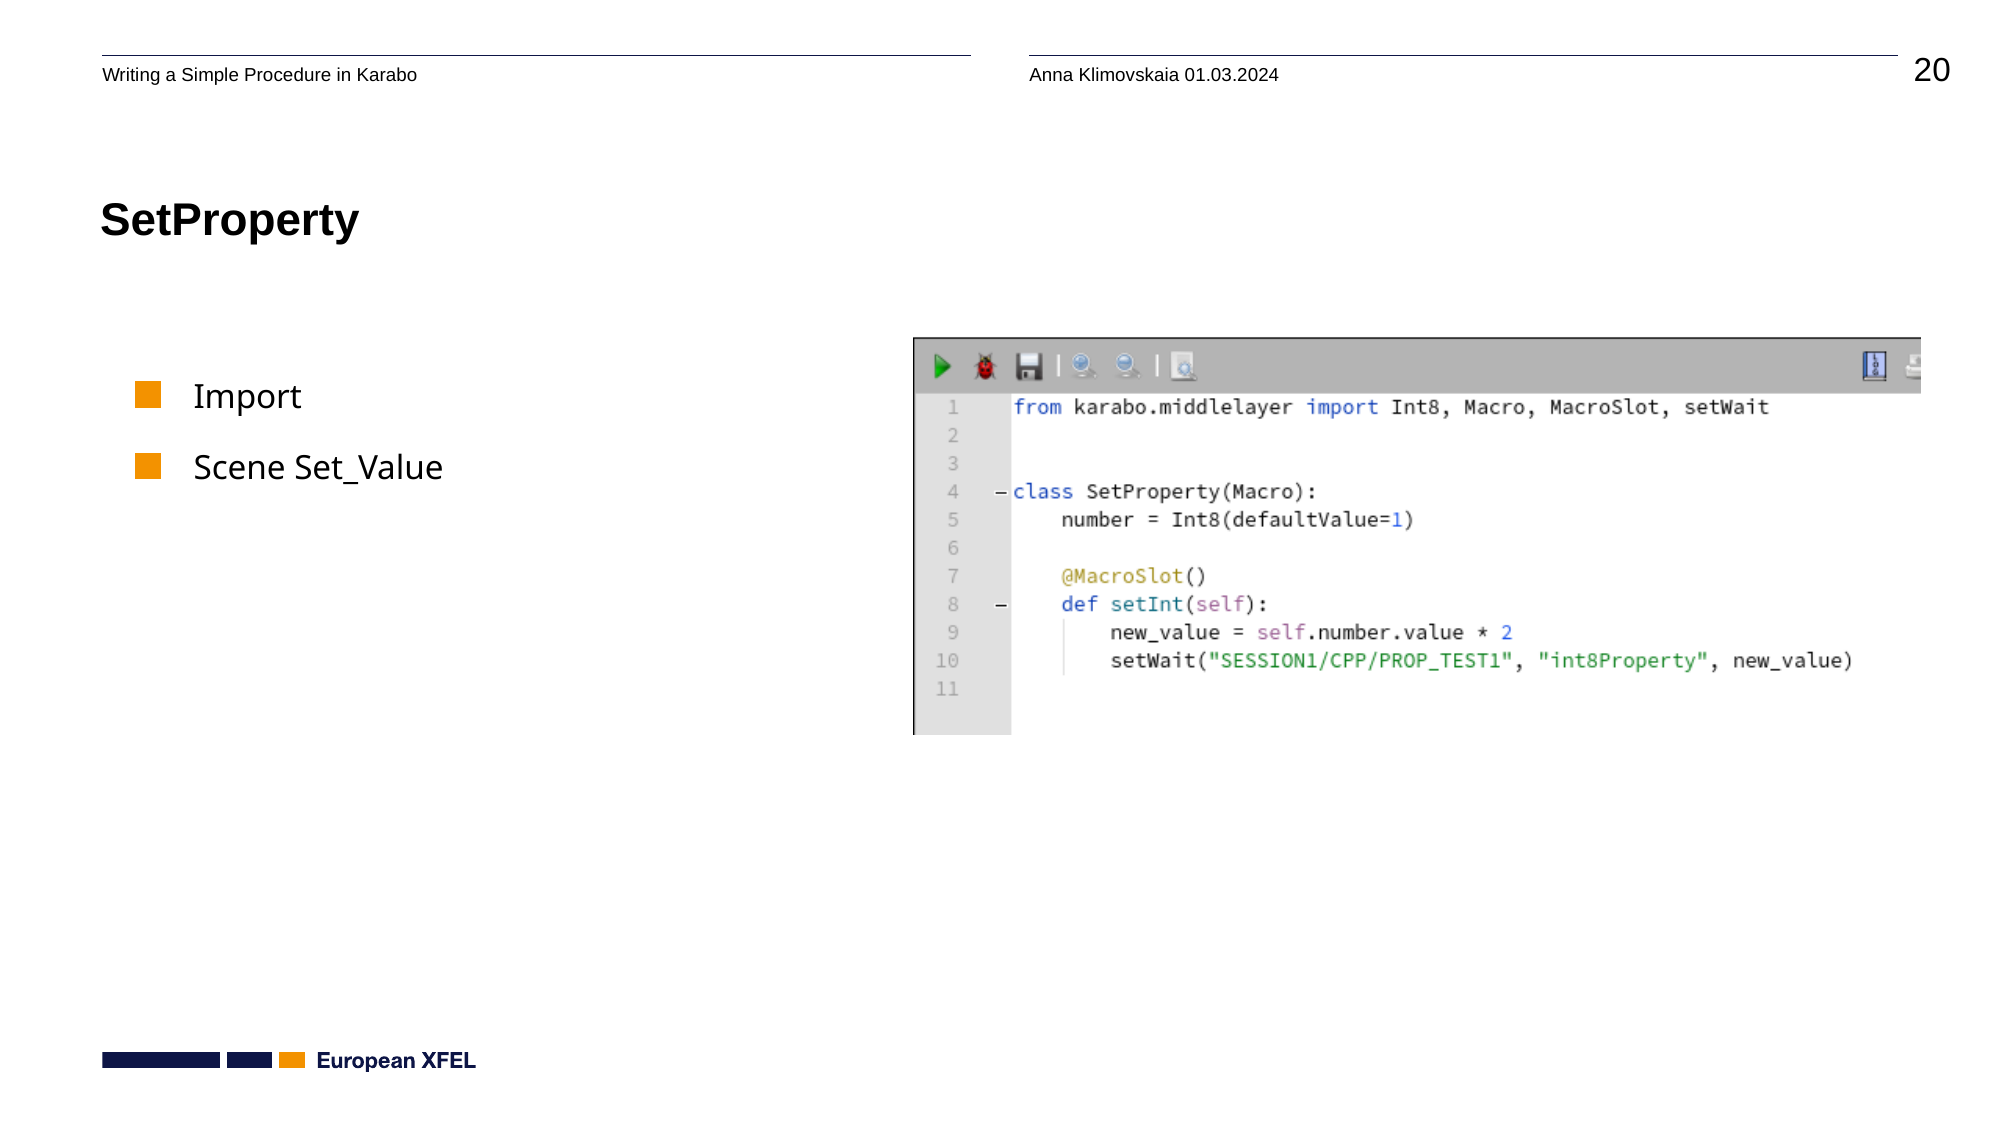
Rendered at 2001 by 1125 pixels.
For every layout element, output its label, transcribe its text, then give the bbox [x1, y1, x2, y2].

title SetProperty [100, 116, 1898, 245]
picture [913, 336, 1921, 736]
list Import Scene Set_Value [135, 303, 916, 795]
